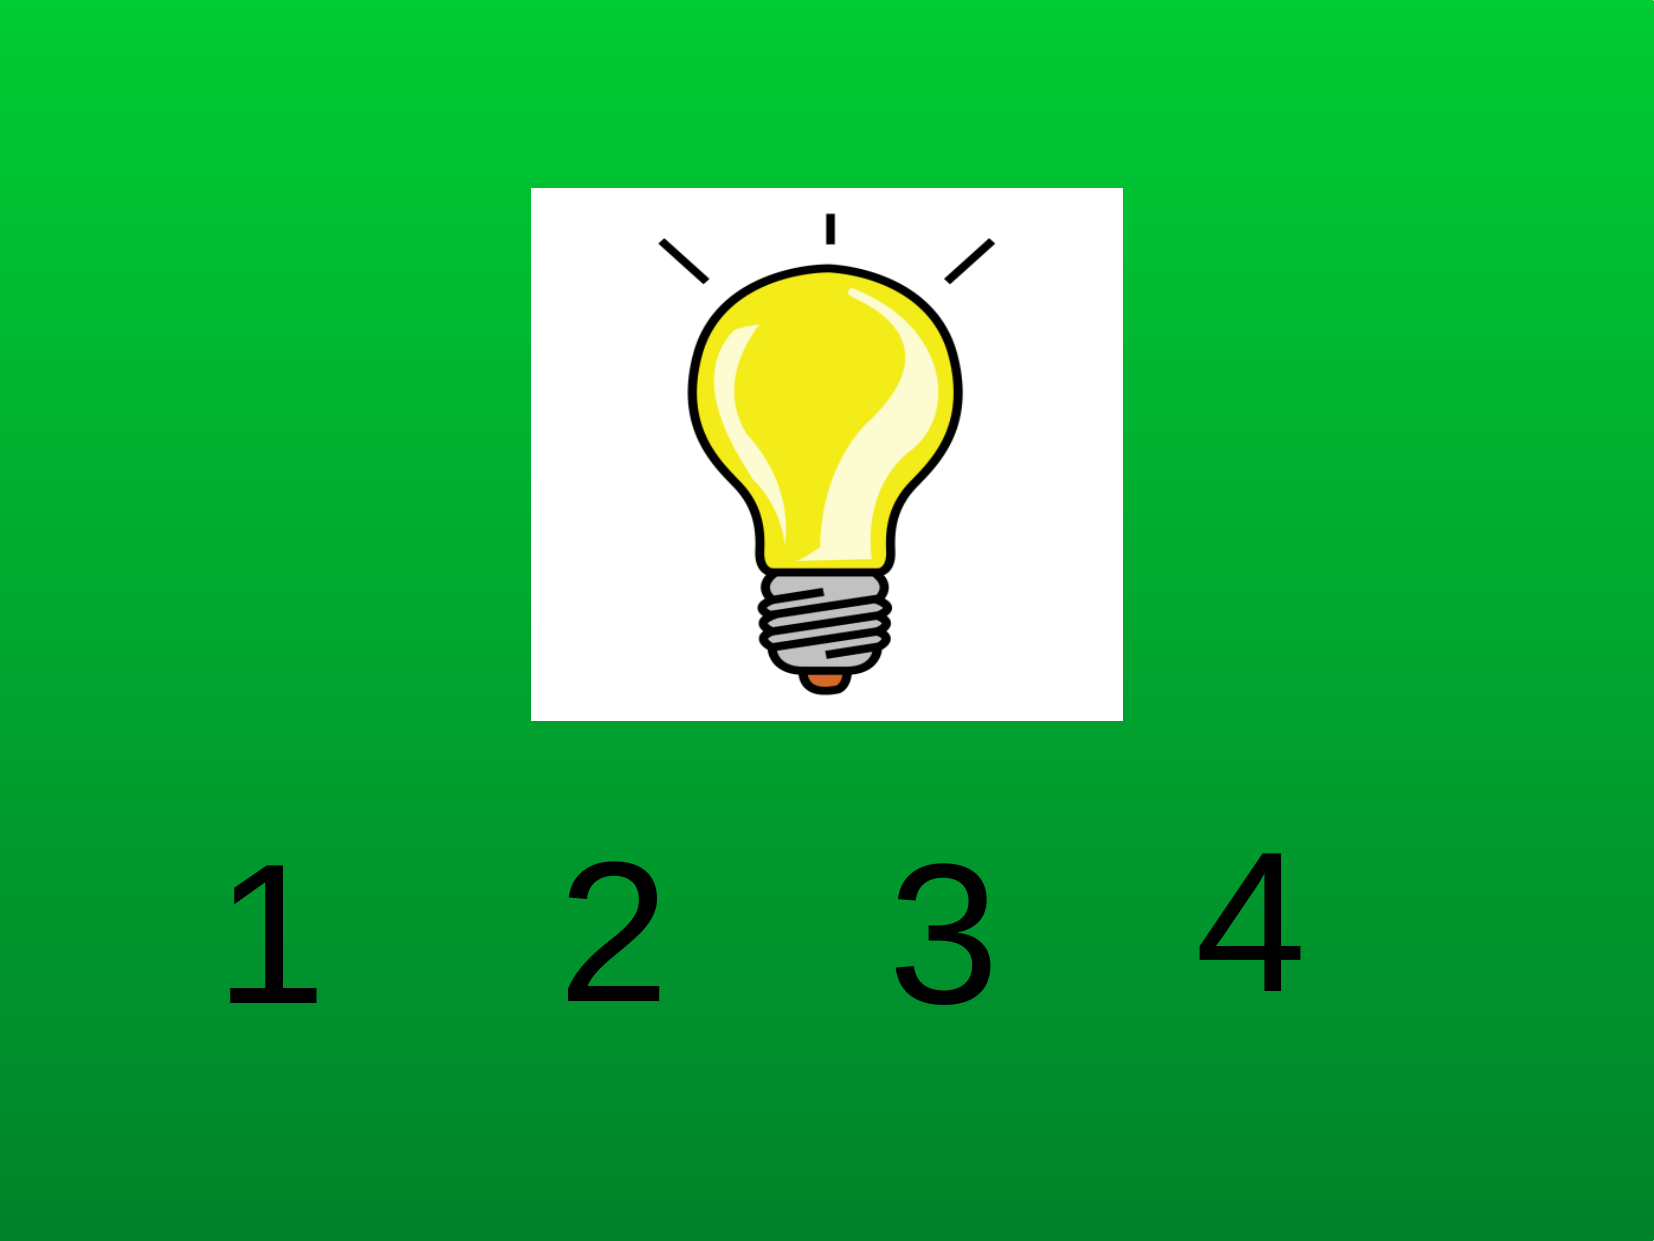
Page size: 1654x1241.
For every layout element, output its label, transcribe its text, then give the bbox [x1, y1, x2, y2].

text_box 3 [874, 814, 1111, 1054]
picture [531, 188, 1123, 721]
text_box 1 [200, 814, 438, 1054]
text_box 2 [543, 812, 780, 1052]
text_box 4 [1181, 803, 1418, 1042]
